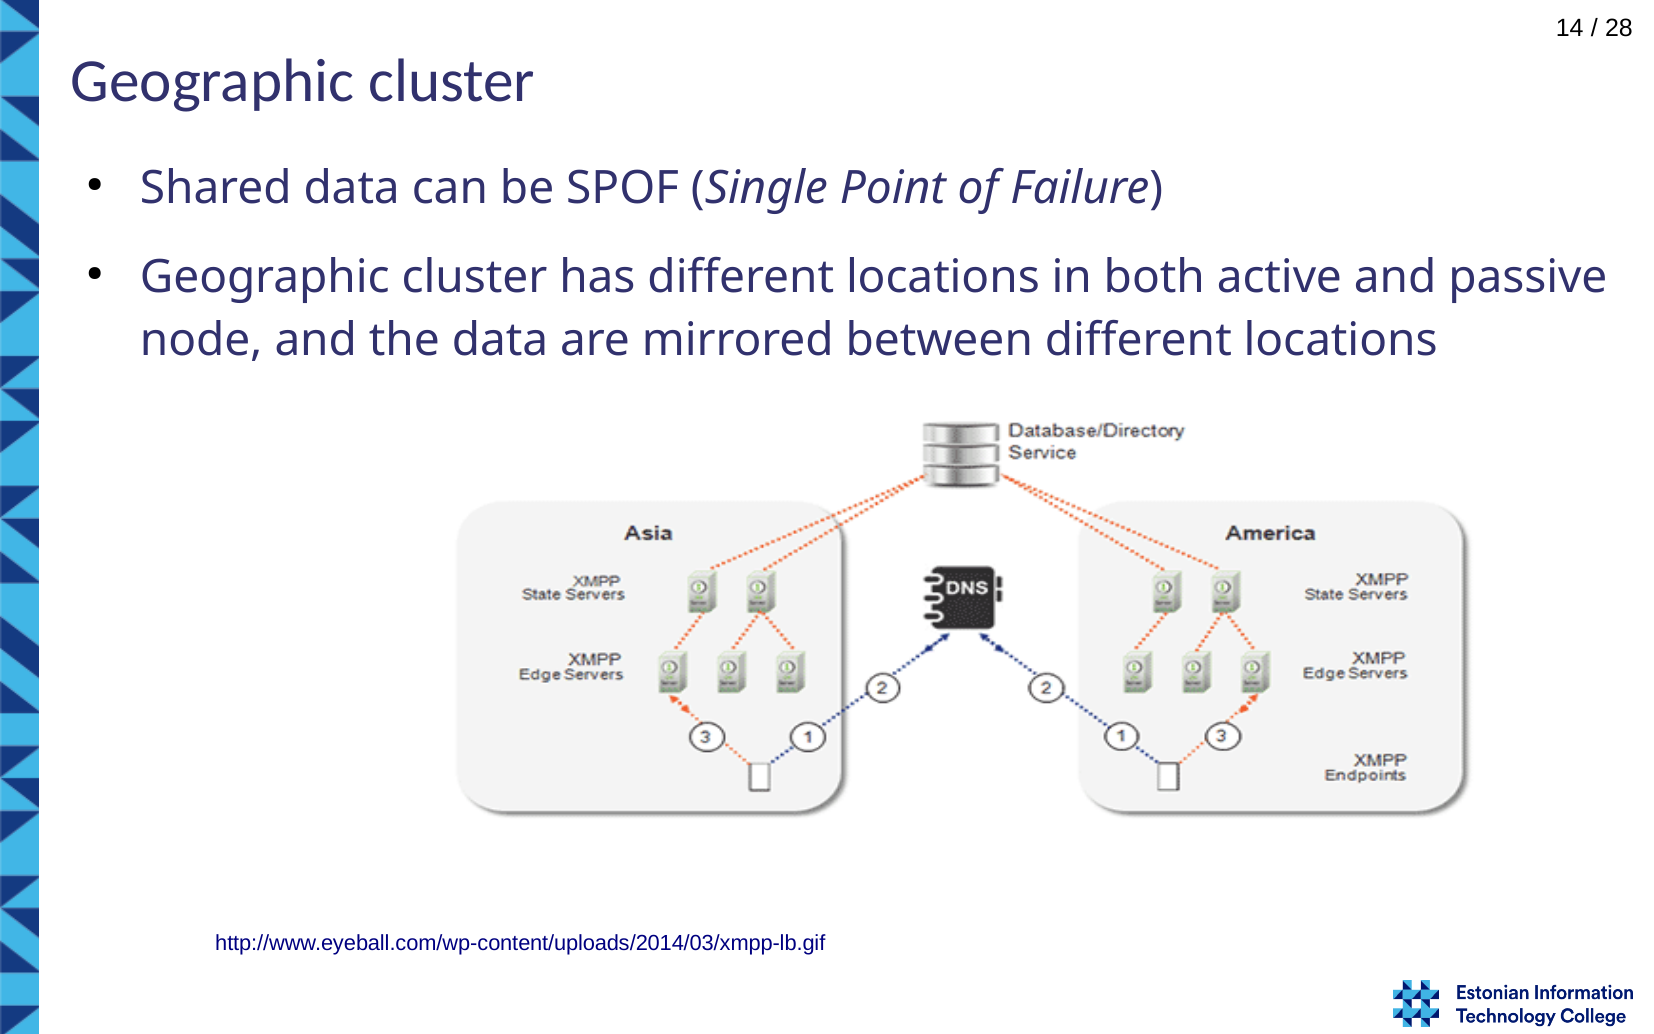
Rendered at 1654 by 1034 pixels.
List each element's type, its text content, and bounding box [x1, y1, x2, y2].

list Shared data can be SPOF (Single Point of Failure) Geographic cluster has different locations in both active and passive node, and the data are mirrored between different locations [68, 153, 1630, 957]
title Geographic cluster [70, 41, 1630, 130]
picture [1393, 980, 1633, 1027]
text_box http://www.eyeball.com/wp-content/uploads/2014/03/xmpp-lb.gif [200, 923, 880, 963]
picture [431, 411, 1477, 827]
